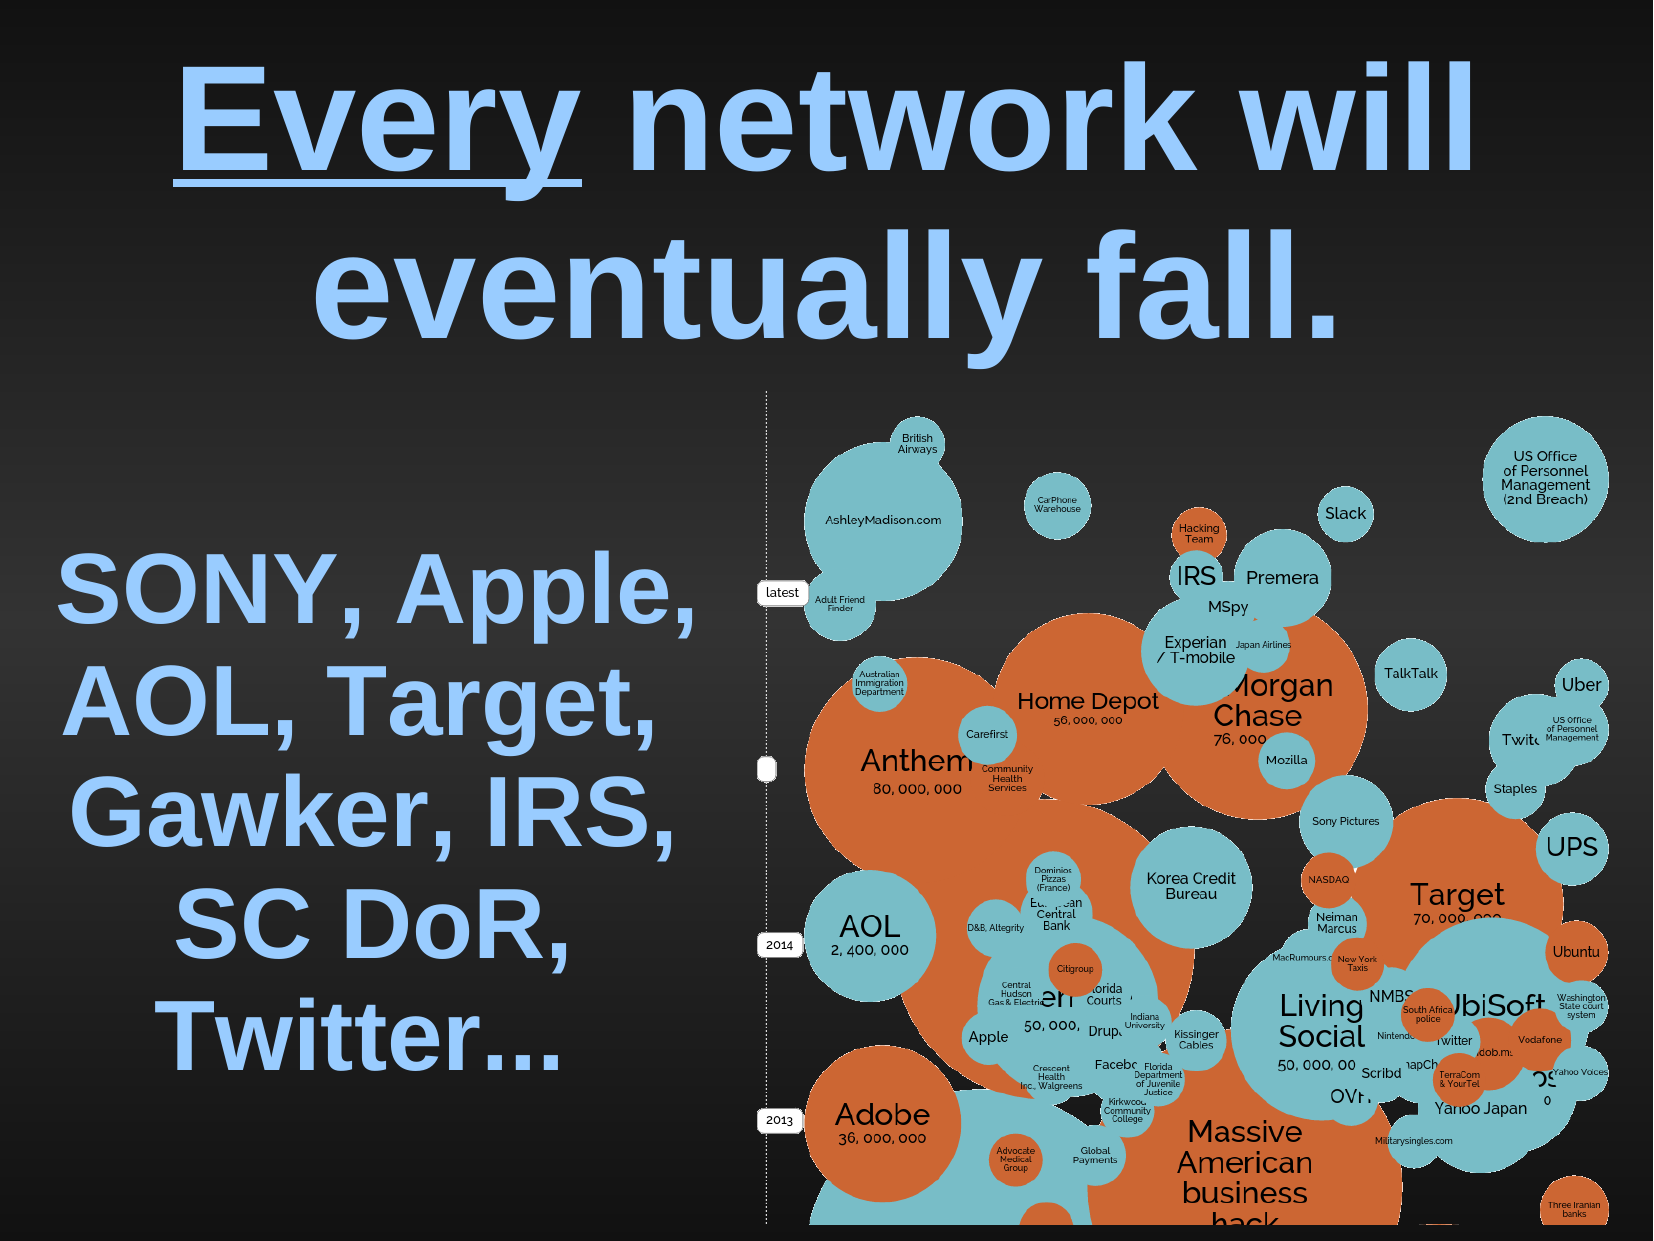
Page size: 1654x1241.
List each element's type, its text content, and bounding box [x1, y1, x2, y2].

title SONY, Apple, AOL, Target, Gawker, IRS, SC DoR, Twitter... [3, 469, 745, 1156]
picture [744, 389, 1636, 1225]
title Every network will eventually fall. [3, 0, 1653, 406]
